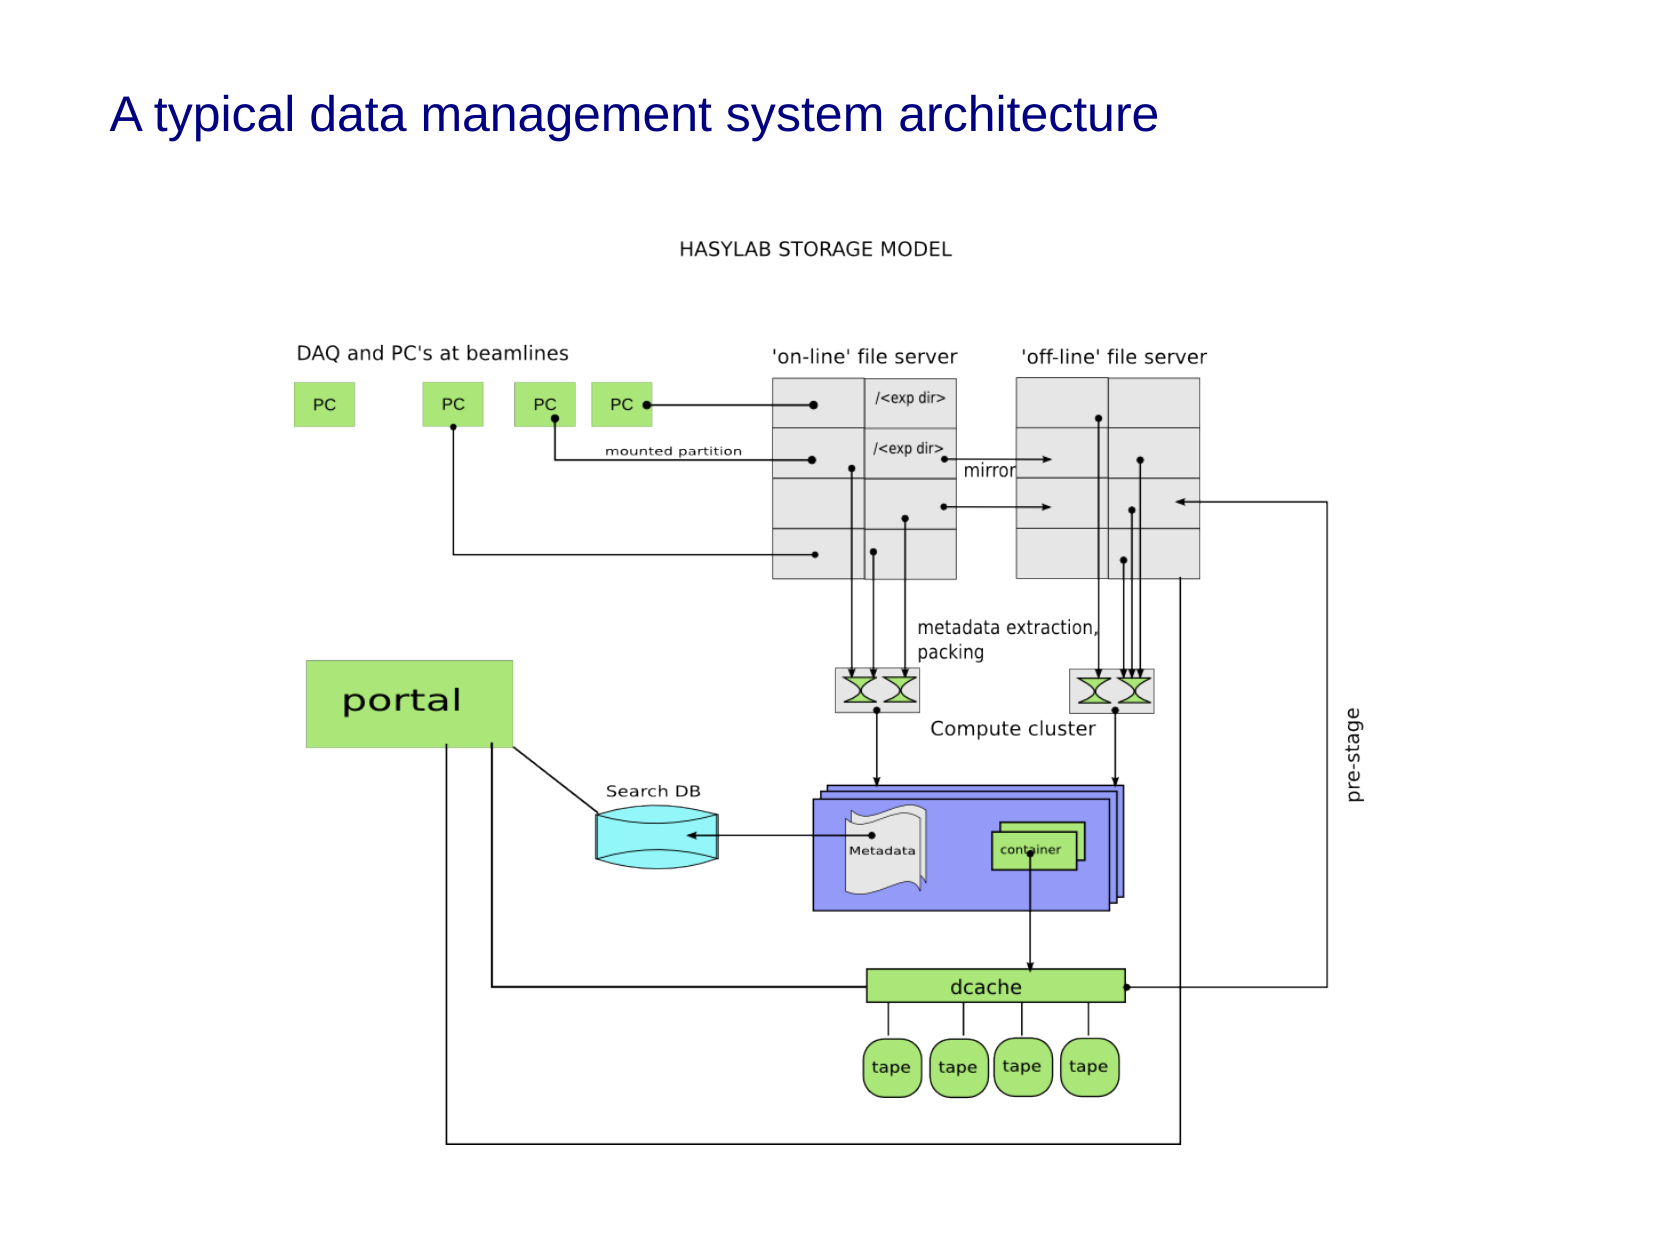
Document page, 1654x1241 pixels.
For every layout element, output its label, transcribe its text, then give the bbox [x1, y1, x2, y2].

picture [294, 241, 1364, 1145]
text_box A typical data management system architecture [94, 79, 1176, 150]
